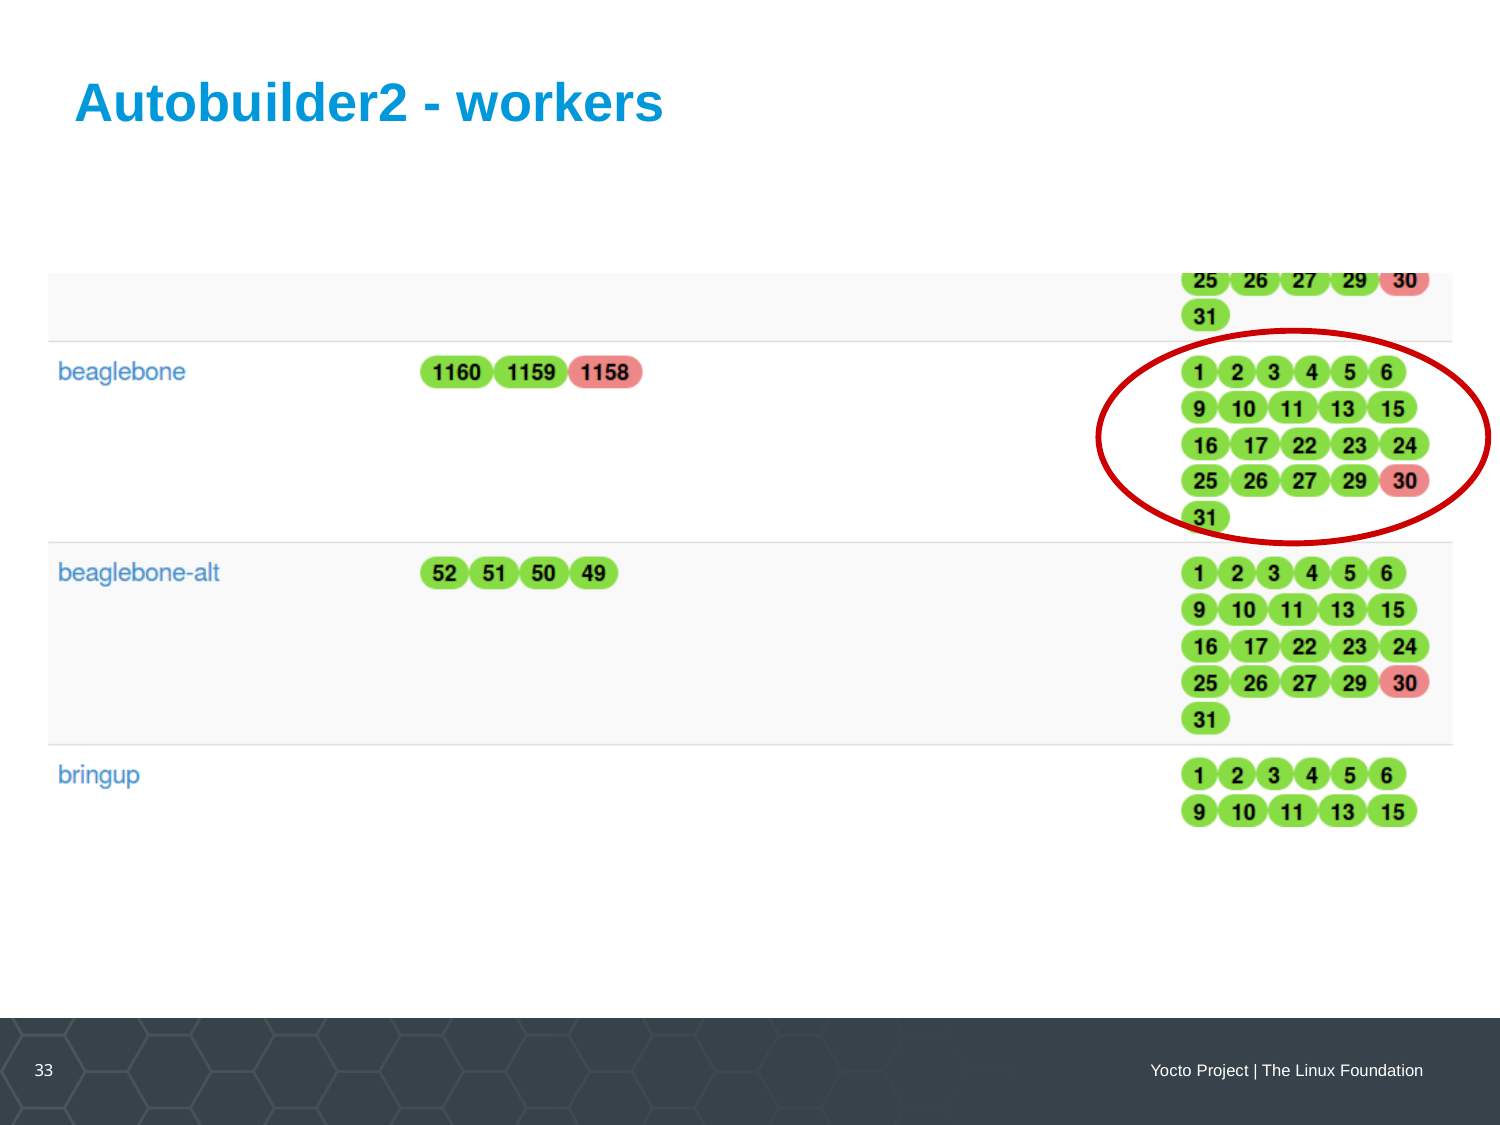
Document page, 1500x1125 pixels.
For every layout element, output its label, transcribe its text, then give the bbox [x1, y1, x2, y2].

text_box Autobuilder2 - workers [74, 67, 1424, 154]
picture [0, 0, 1500, 1125]
